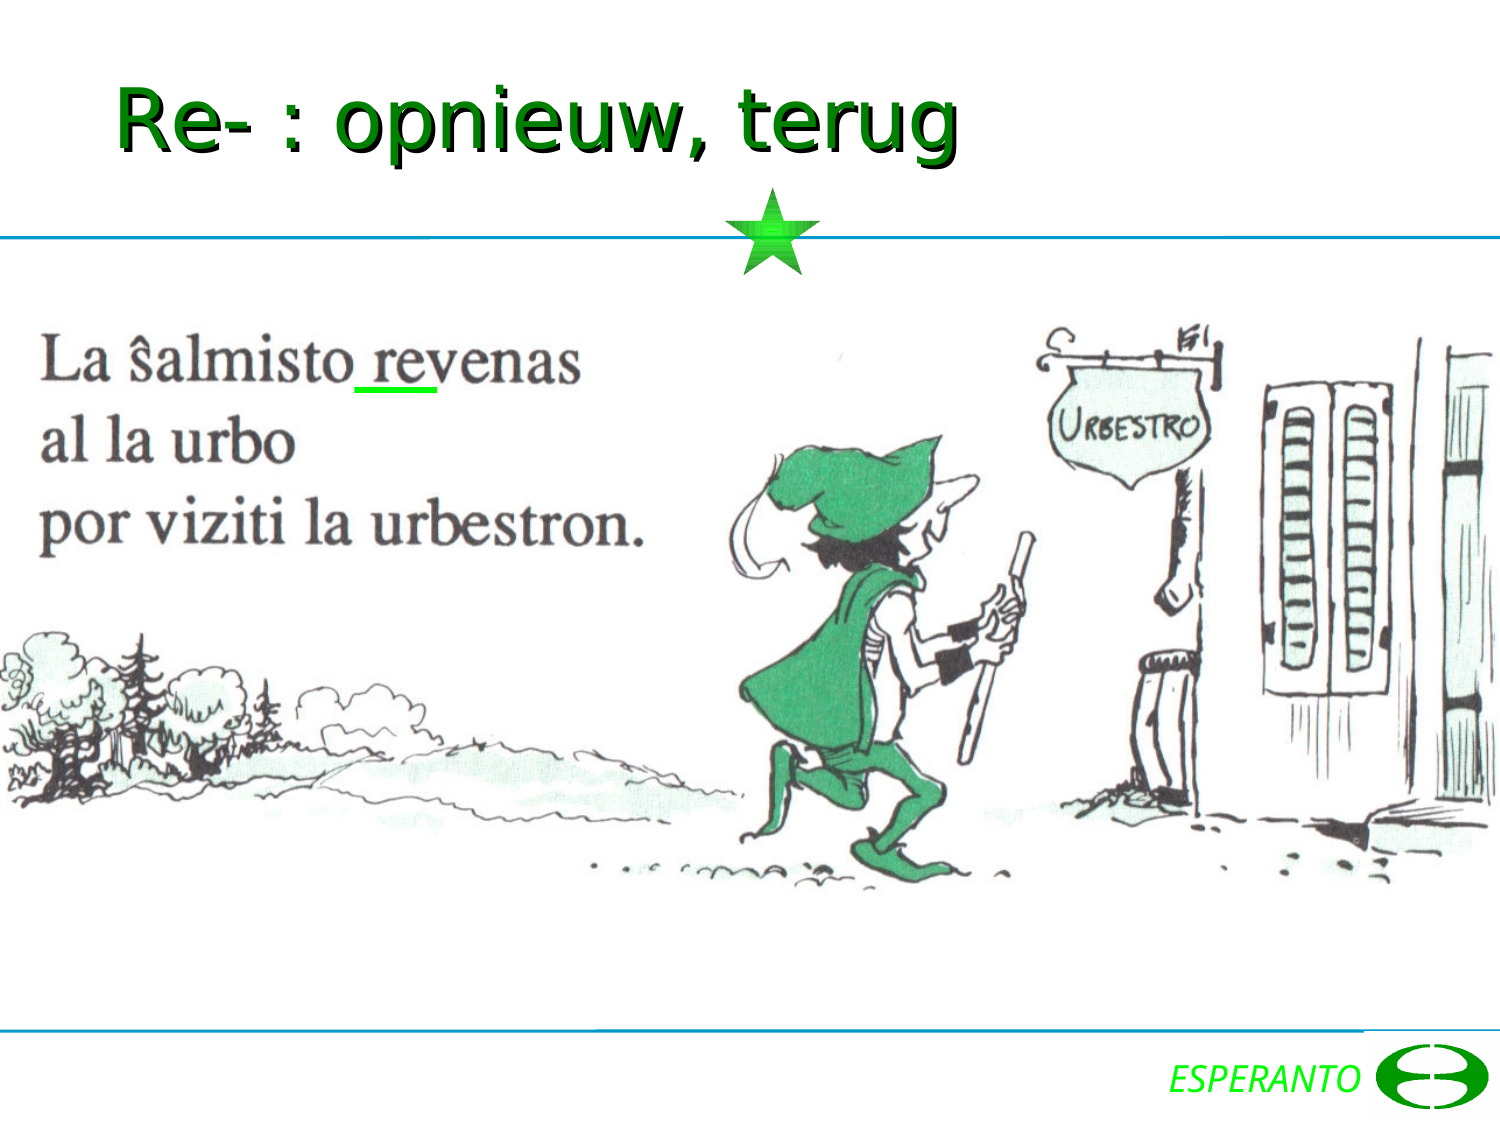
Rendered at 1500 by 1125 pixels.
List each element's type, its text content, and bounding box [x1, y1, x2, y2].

title Re- : opnieuw, terug [112, 5, 1477, 245]
picture [0, 301, 1500, 905]
picture [1364, 1032, 1500, 1122]
